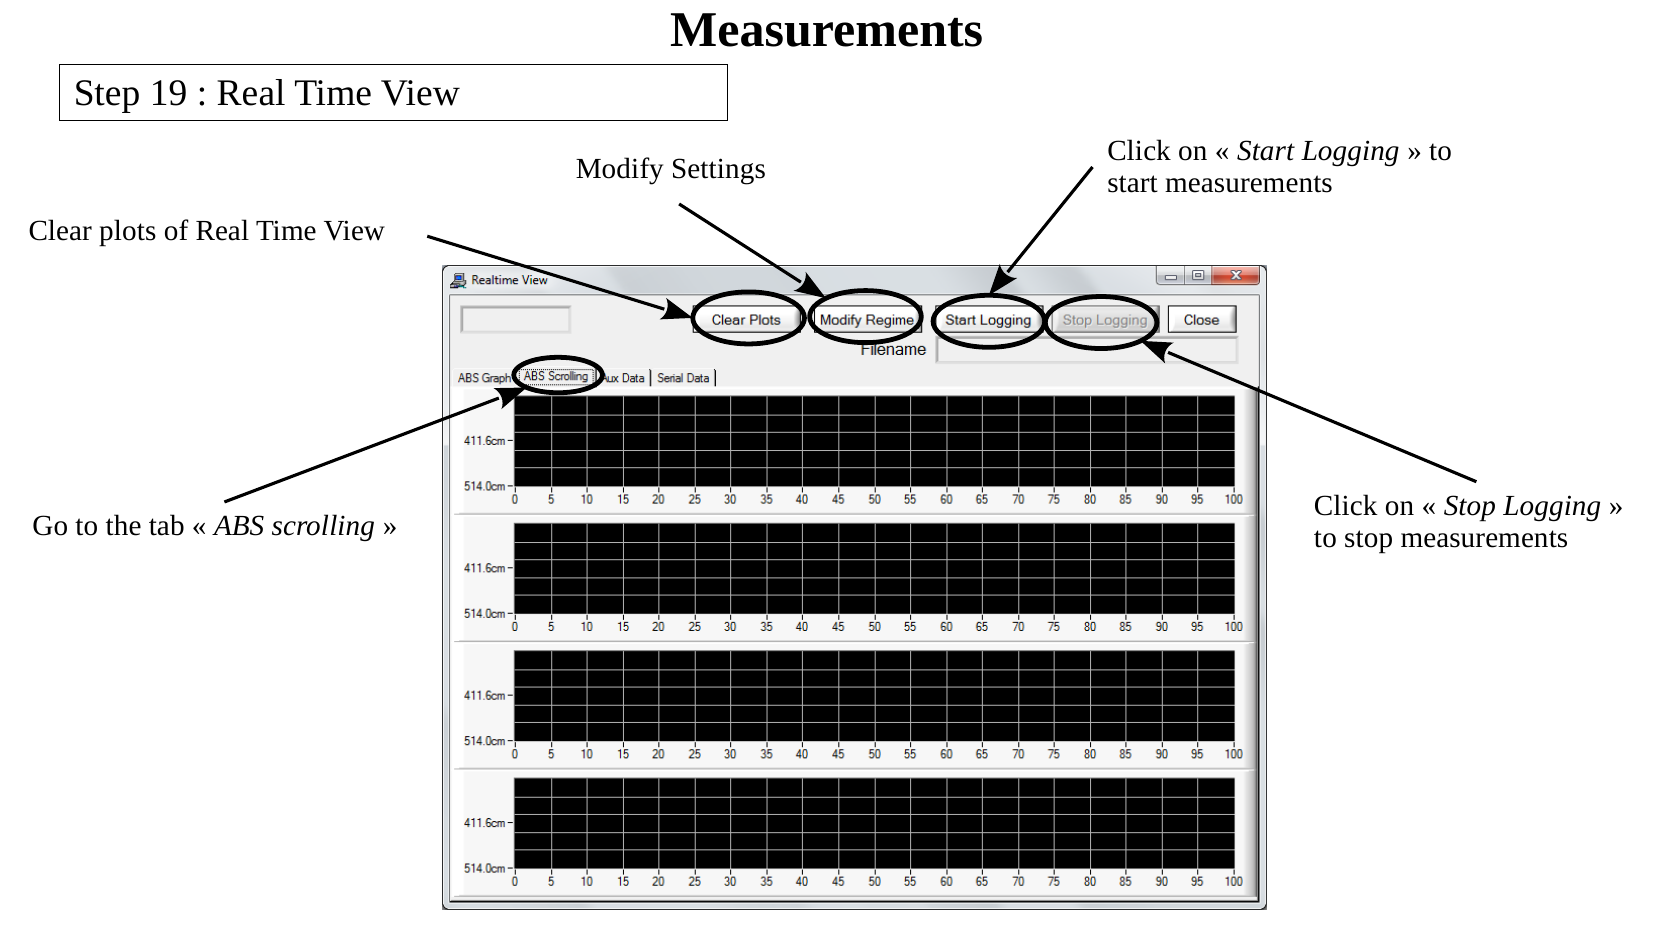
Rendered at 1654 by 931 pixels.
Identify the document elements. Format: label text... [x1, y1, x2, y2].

text_box Click on « Start Logging » to start measurements [1092, 127, 1506, 207]
text_box Clear plots of Real Time View [13, 206, 428, 266]
picture [936, 298, 1042, 344]
text_box Modify Settings [561, 144, 798, 204]
text_box Go to the tab « ABS scrolling » [17, 501, 432, 562]
picture [442, 265, 1270, 910]
picture [1048, 299, 1154, 346]
text_box Step 19 : Real Time View [59, 64, 728, 121]
text_box Measurements [0, 0, 1654, 65]
text_box Click on « Stop Logging » to stop measurements [1299, 481, 1654, 562]
